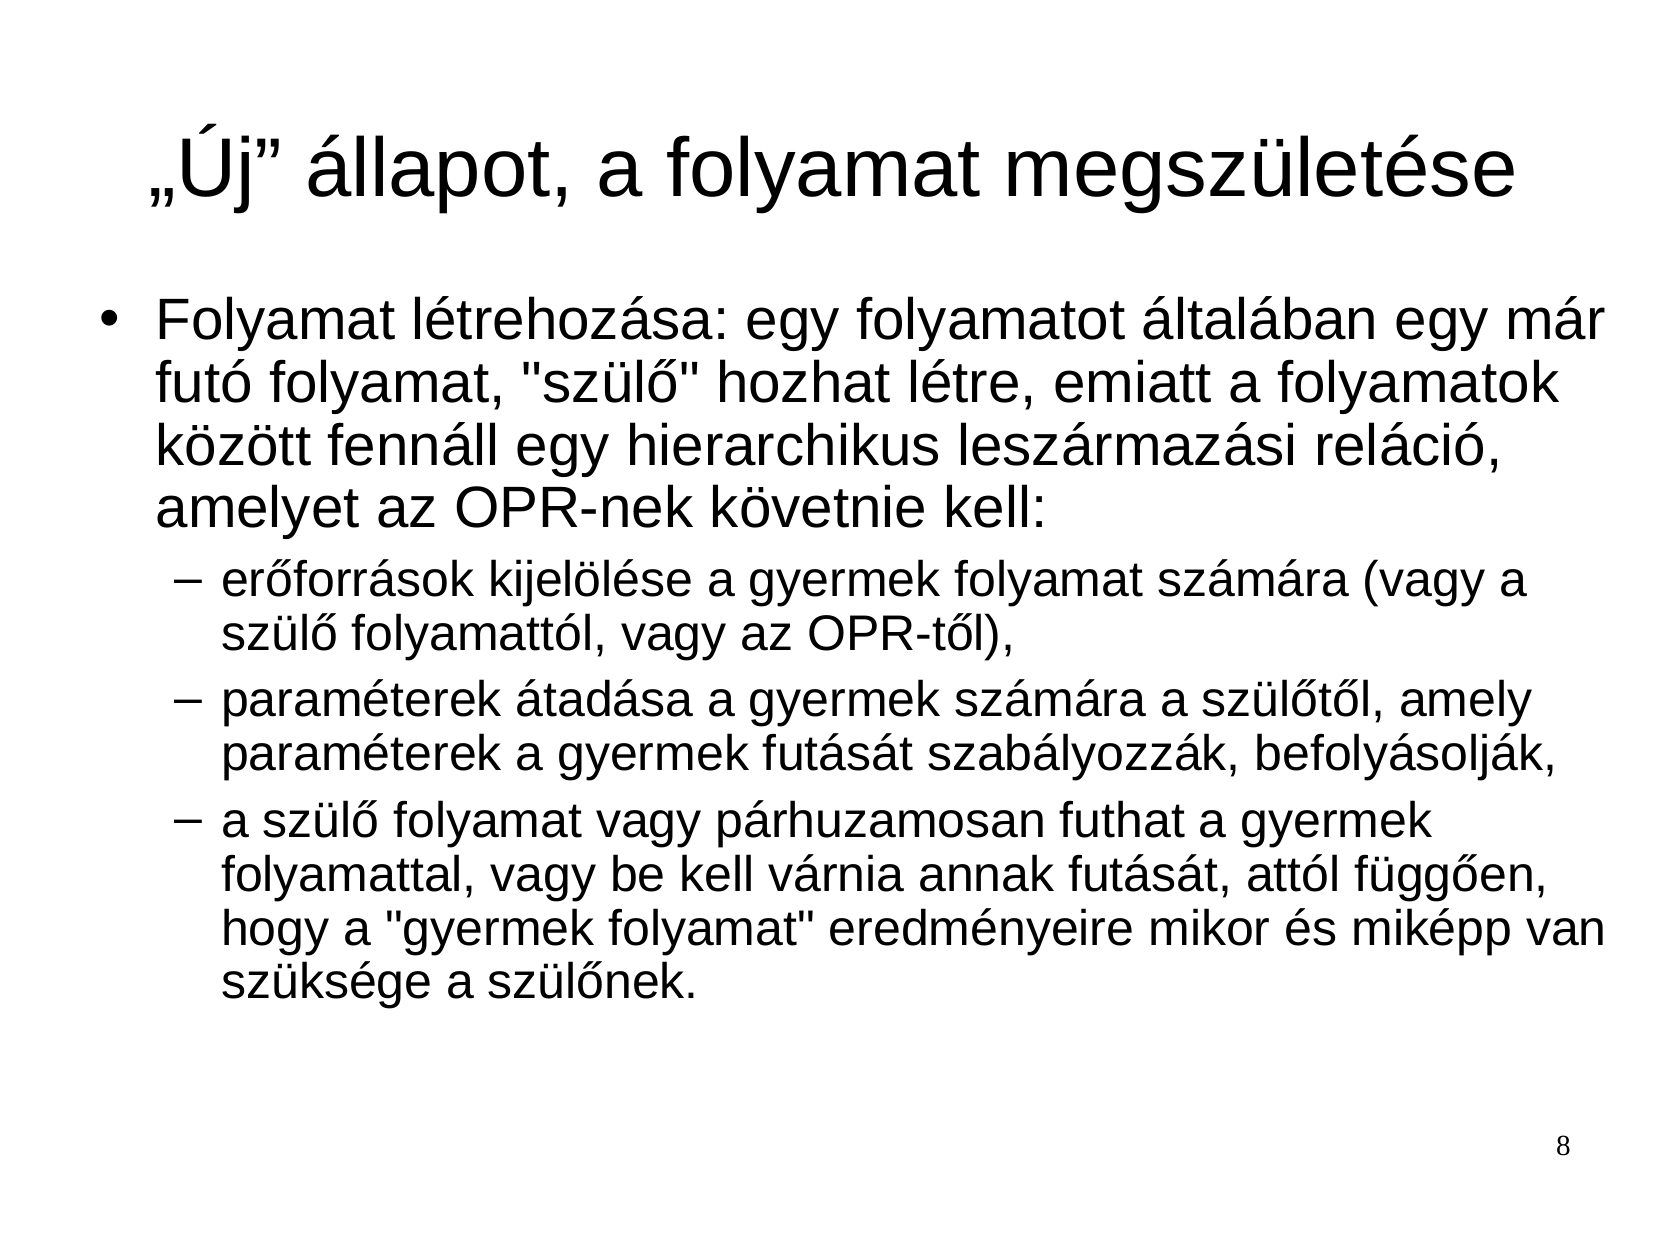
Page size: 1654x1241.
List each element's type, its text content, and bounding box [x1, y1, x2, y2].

list Folyamat létrehozása: egy folyamatot általában egy már futó folyamat, "szülő" hozhat létre, emiatt a folyamatok között fennáll egy hierarchikus leszármazási reláció, amelyet az OPR-nek követnie kell: erőforrások kijelölése a gyermek folyamat számára (vagy a szülő folyamattól, vagy az OPR-től), paraméterek átadása a gyermek számára a szülőtől, amely paraméterek a gyermek futását szabályozzák, befolyásolják, a szülő folyamat vagy párhuzamosan futhat a gyermek folyamattal, vagy be kell várnia annak futását, attól függően, hogy a "gyermek folyamat" eredményeire mikor és miképp van szüksége a szülőnek. [84, 281, 1654, 1241]
title „Új” állapot, a folyamat megszületése [58, 60, 1609, 267]
